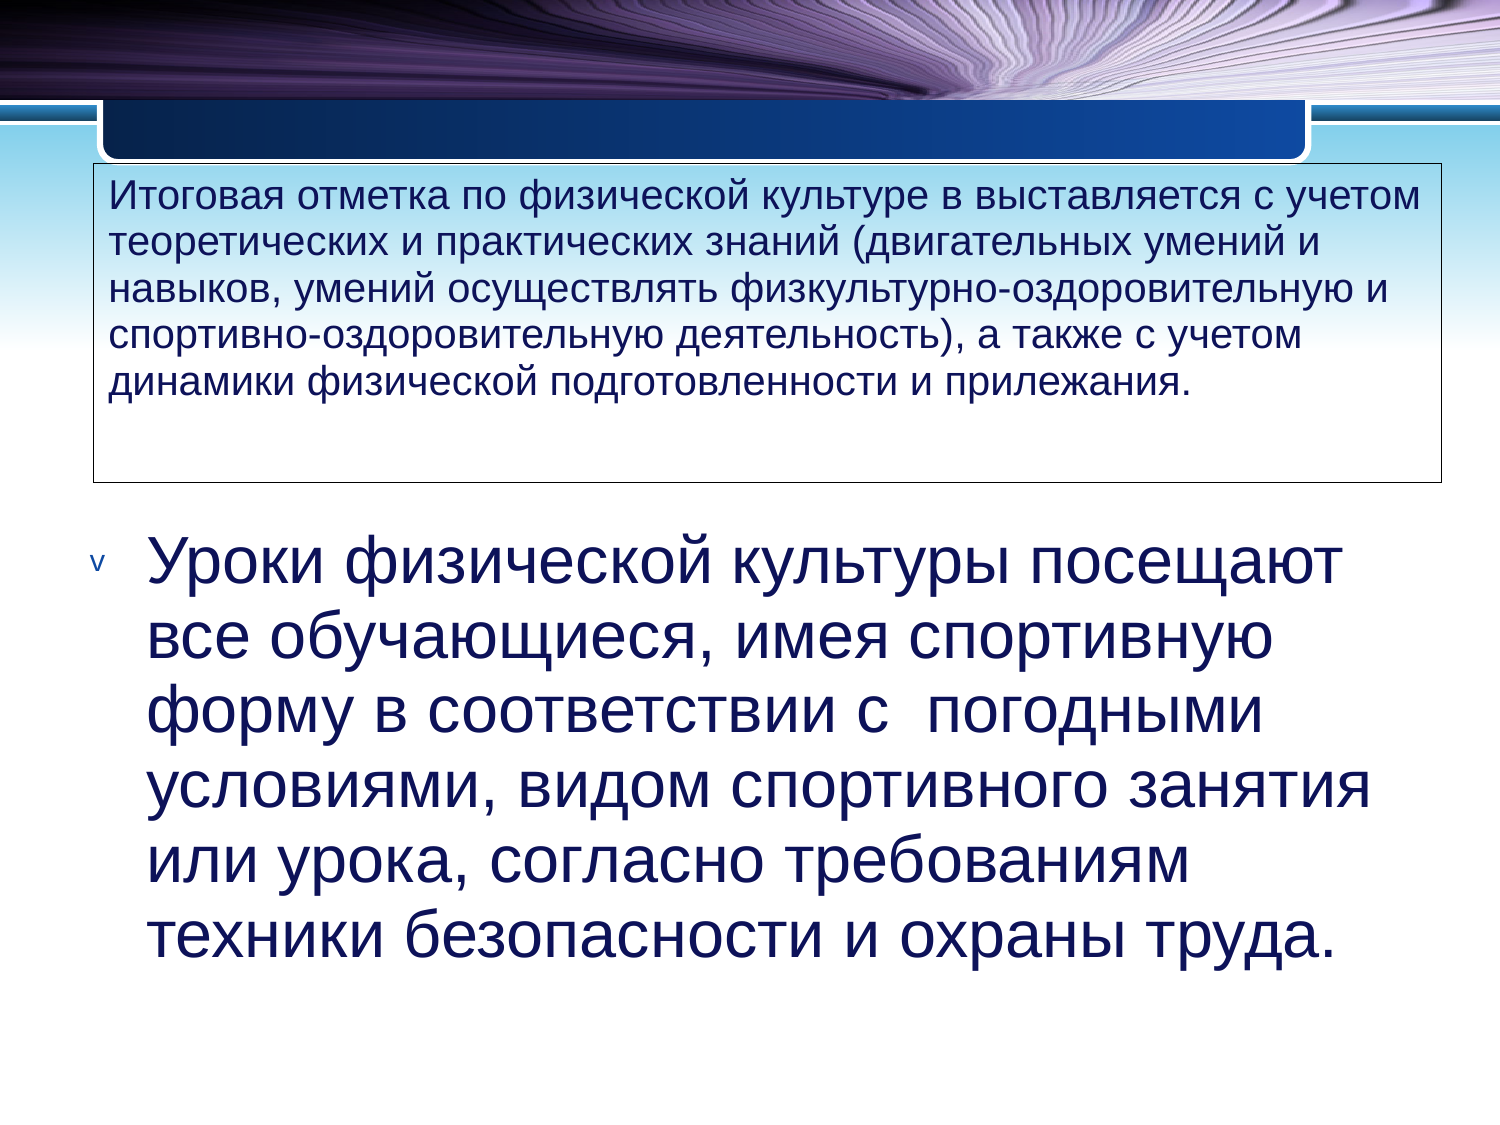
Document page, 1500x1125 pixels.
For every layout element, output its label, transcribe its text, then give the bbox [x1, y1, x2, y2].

list Уроки физической культуры посещают все обучающиеся, имея спортивную форму в соответствии с погодными условиями, видом спортивного занятия или урока, согласно требованиям техники безопасности и охраны труда. [75, 515, 1425, 1038]
picture [0, 0, 1500, 100]
text_box Итоговая отметка по физической культуре в выставляется с учетом теоретических и практических знаний (двигательных умений и навыков, умений осуществлять физкультурно-оздоровительную и спортивно-оздоровительную деятельность), а также с учетом динамики физической подготовленности и прилежания. [93, 163, 1442, 483]
